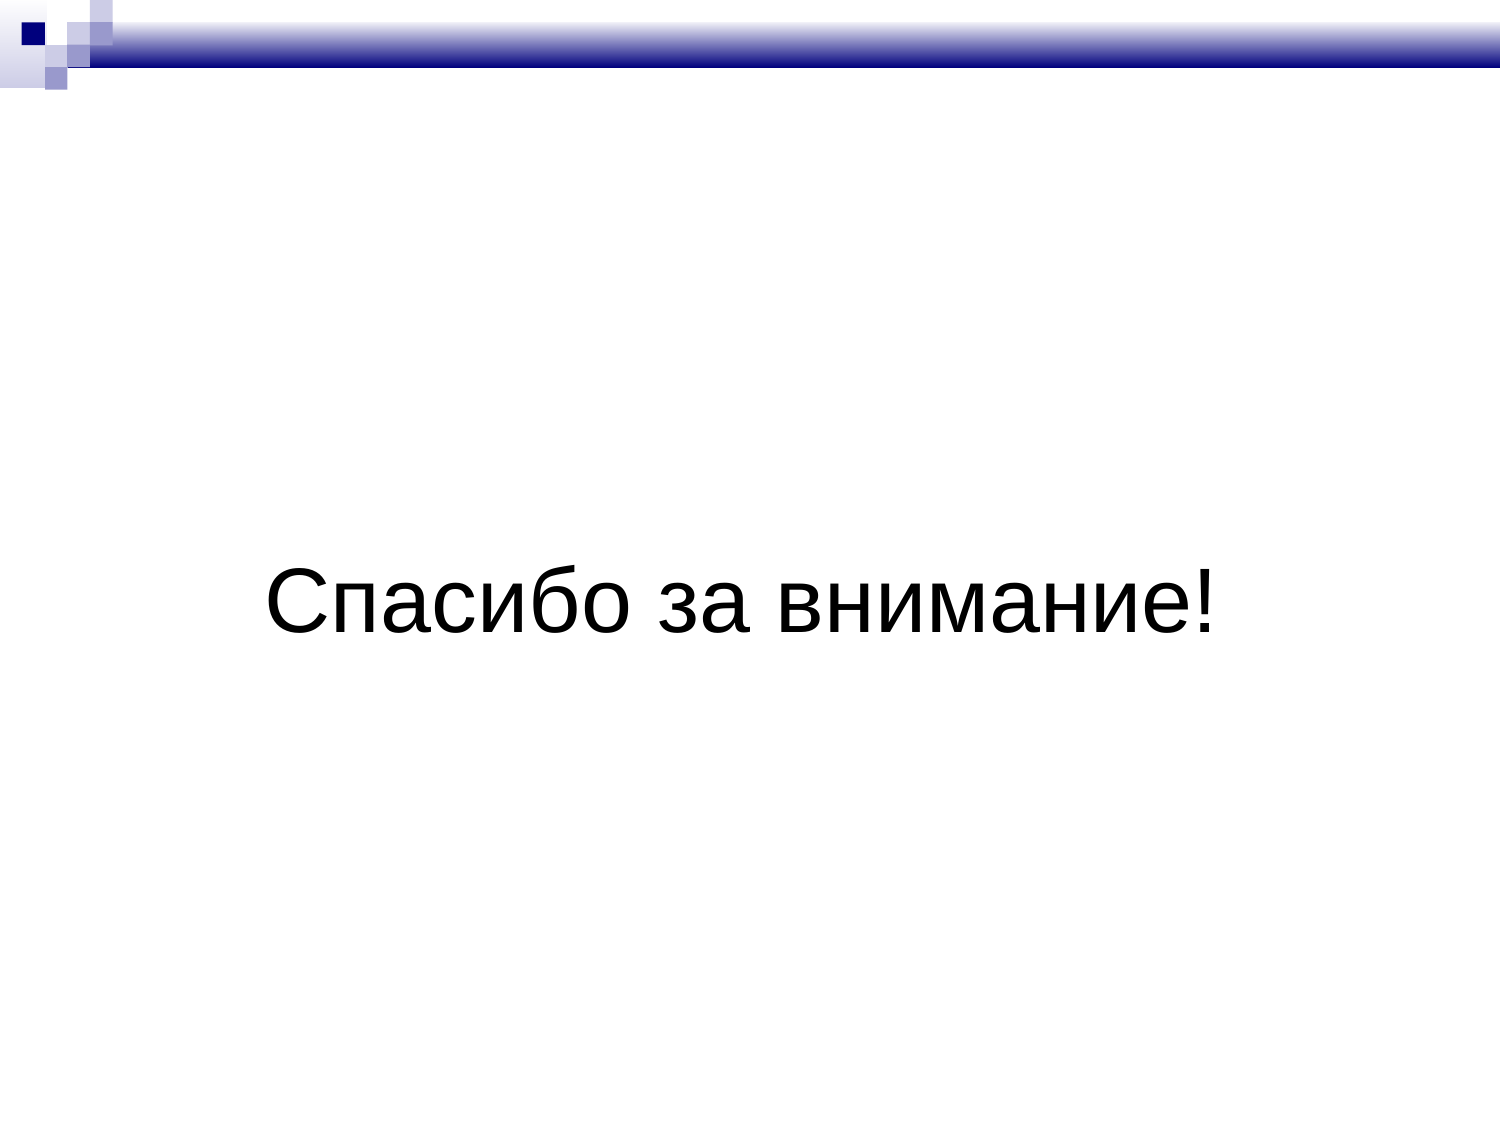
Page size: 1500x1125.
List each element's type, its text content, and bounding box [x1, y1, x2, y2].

title Спасибо за внимание! [67, 483, 1418, 709]
